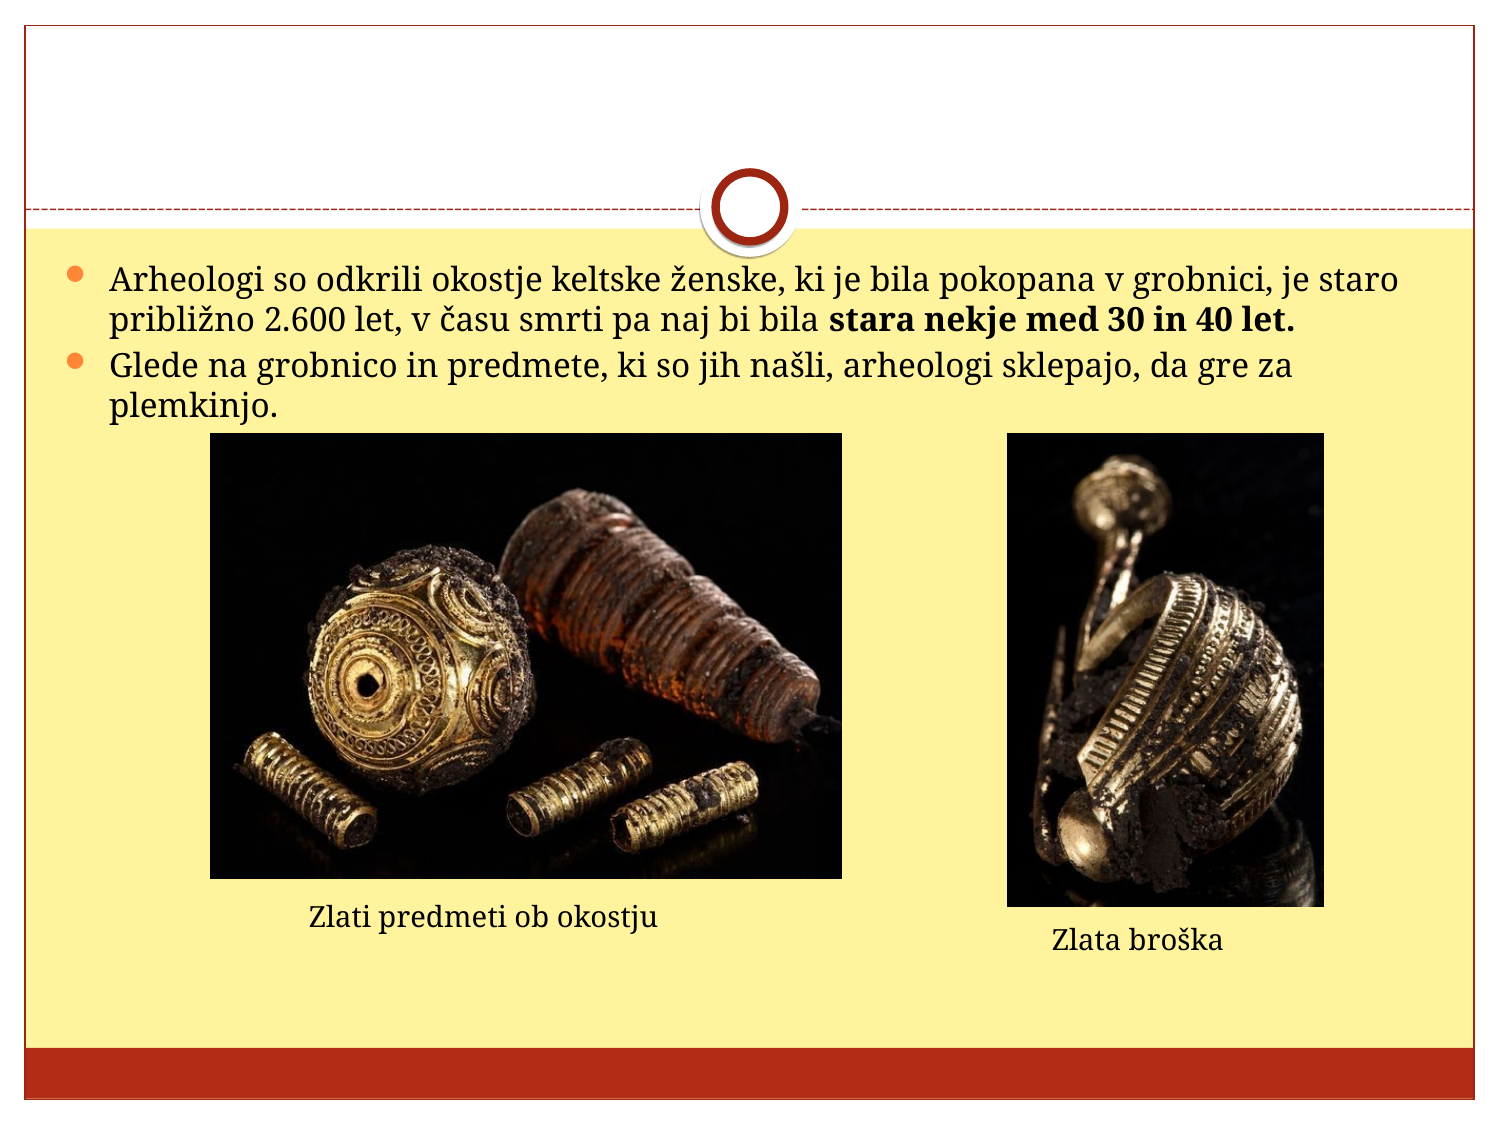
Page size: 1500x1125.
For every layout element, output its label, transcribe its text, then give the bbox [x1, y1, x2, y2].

picture [210, 433, 842, 879]
text_box Zlati predmeti ob okostju [294, 890, 674, 941]
text_box Zlata broška [1037, 913, 1240, 964]
list Arheologi so odkrili okostje keltske ženske, ki je bila pokopana v grobnici, je staro približno 2.600 let, v času smrti pa naj bi bila stara nekje med 30 in 40 let. Glede na grobnico in predmete, ki so jih našli, arheologi sklepajo, da gre za plemkinjo. [49, 250, 1445, 1001]
picture [1007, 433, 1324, 907]
